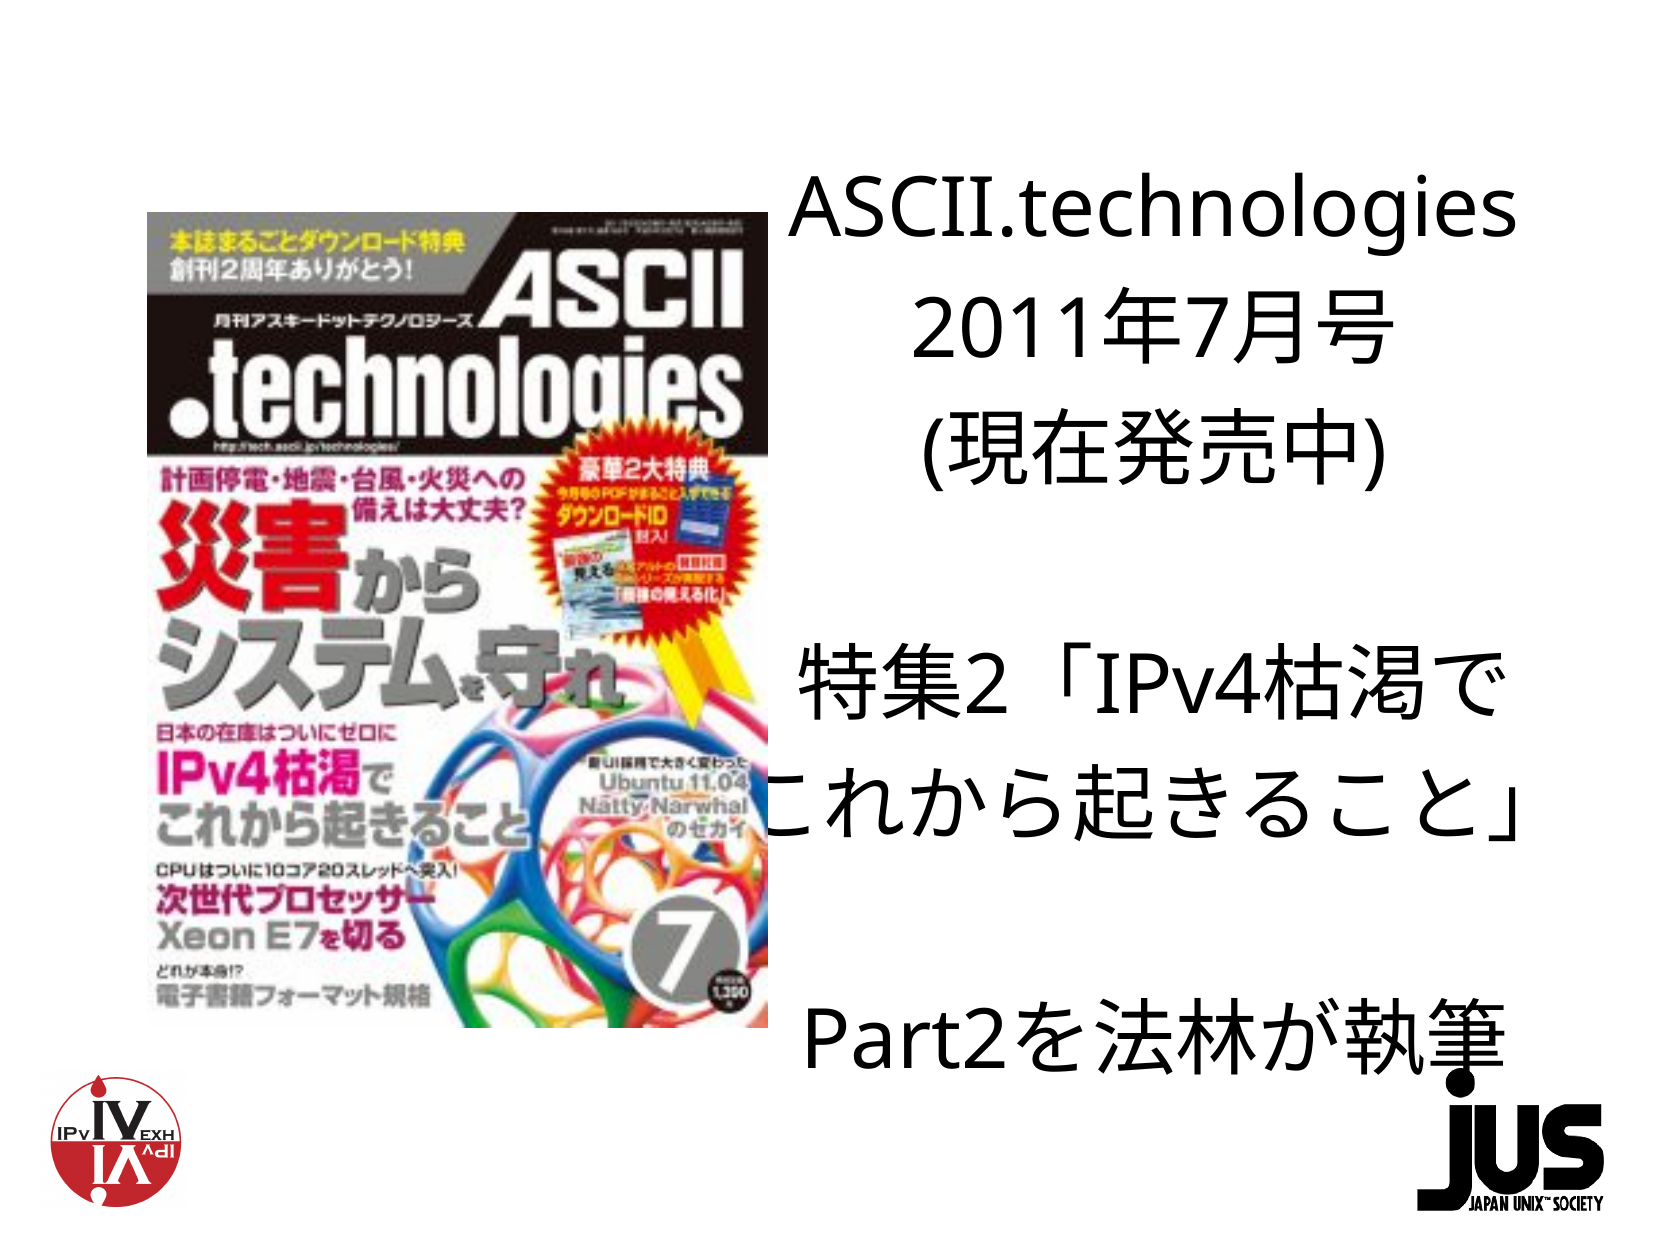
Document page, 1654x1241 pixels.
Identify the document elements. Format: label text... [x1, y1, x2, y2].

picture [147, 212, 768, 1028]
subtitle ASCII.technologies 2011年7月号 (現在発売中) 特集2「IPv4枯渇で これから起きること」 Part2を法林が執筆 [768, 261, 1571, 979]
picture [41, 1068, 190, 1210]
picture [1417, 1068, 1604, 1211]
